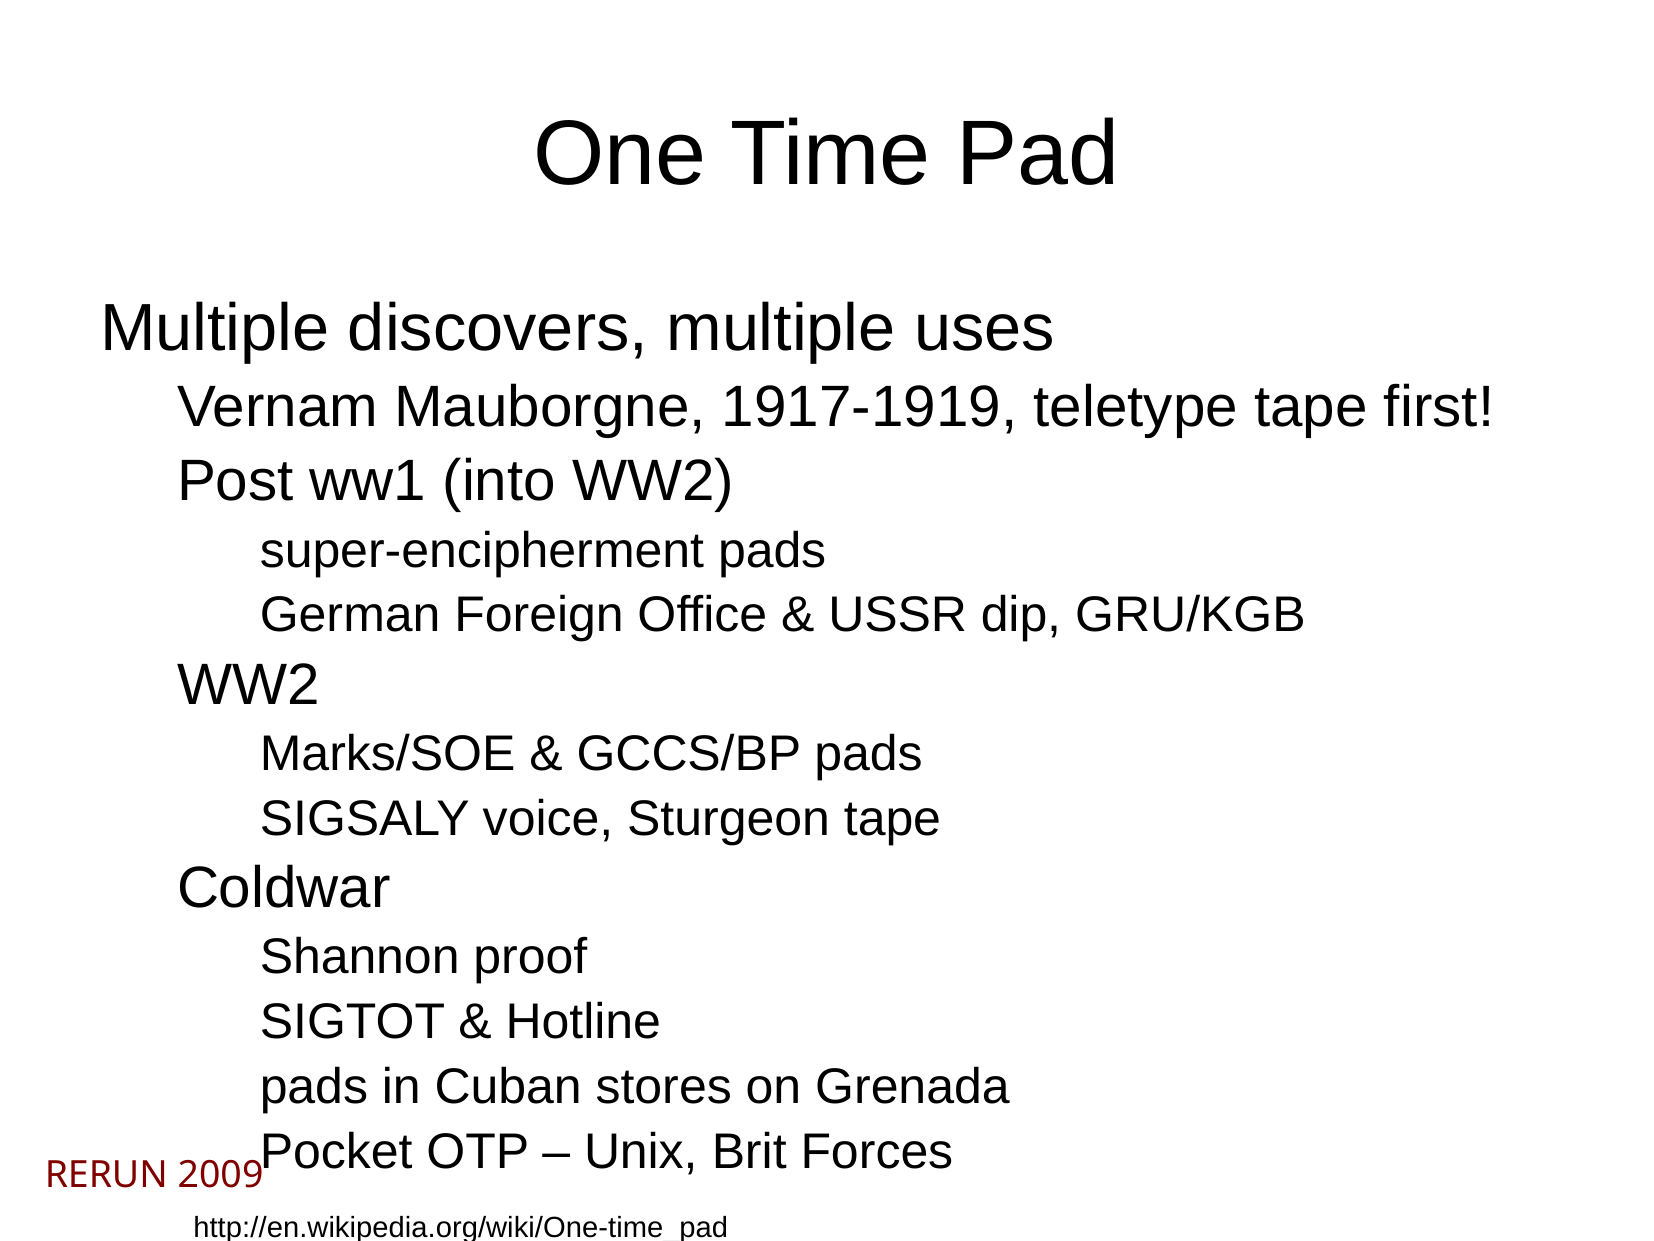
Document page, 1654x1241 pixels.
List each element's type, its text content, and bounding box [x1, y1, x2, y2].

list Multiple discovers, multiple uses Vernam Mauborgne, 1917-1919, teletype tape first! Post ww1 (into WW2) super-encipherment pads German Foreign Office & USSR dip, GRU/KGB WW2 Marks/SOE & GCCS/BP pads SIGSALY voice, Sturgeon tape Coldwar Shannon proof SIGTOT & Hotline pads in Cuban stores on Grenada Pocket OTP – Unix, Brit Forces http://en.wikipedia.org/wiki/One-time_pad [82, 290, 1571, 1241]
text_box RERUN 2009 [30, 1140, 316, 1197]
title One Time Pad [82, 49, 1571, 257]
